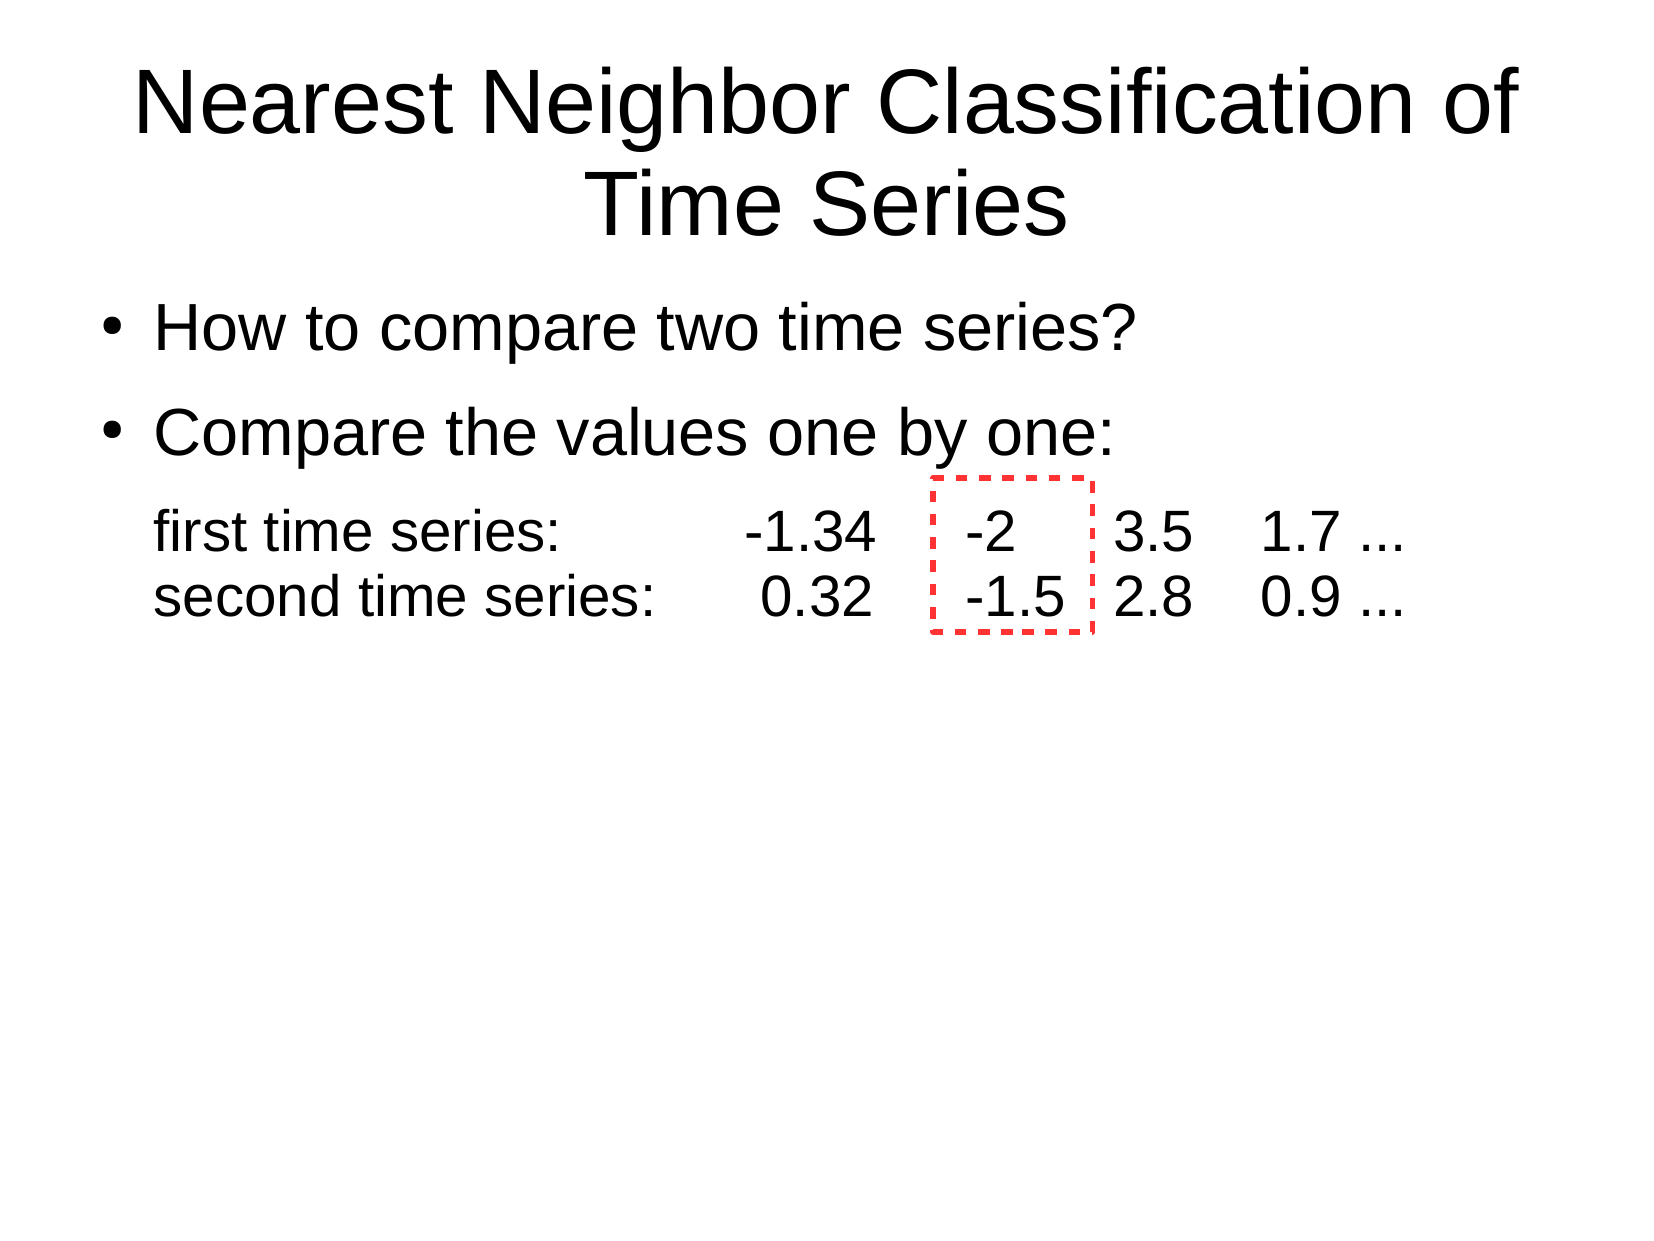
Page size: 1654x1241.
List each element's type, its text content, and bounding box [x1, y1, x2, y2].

title Nearest Neighbor Classification of Time Series [82, 49, 1571, 257]
list How to compare two time series? Compare the values one by one: first time series: -1.34 -2 3.5 1.7 ... second time series: 0.32 -1.5 2.8 0.9 ... [82, 290, 1571, 1109]
